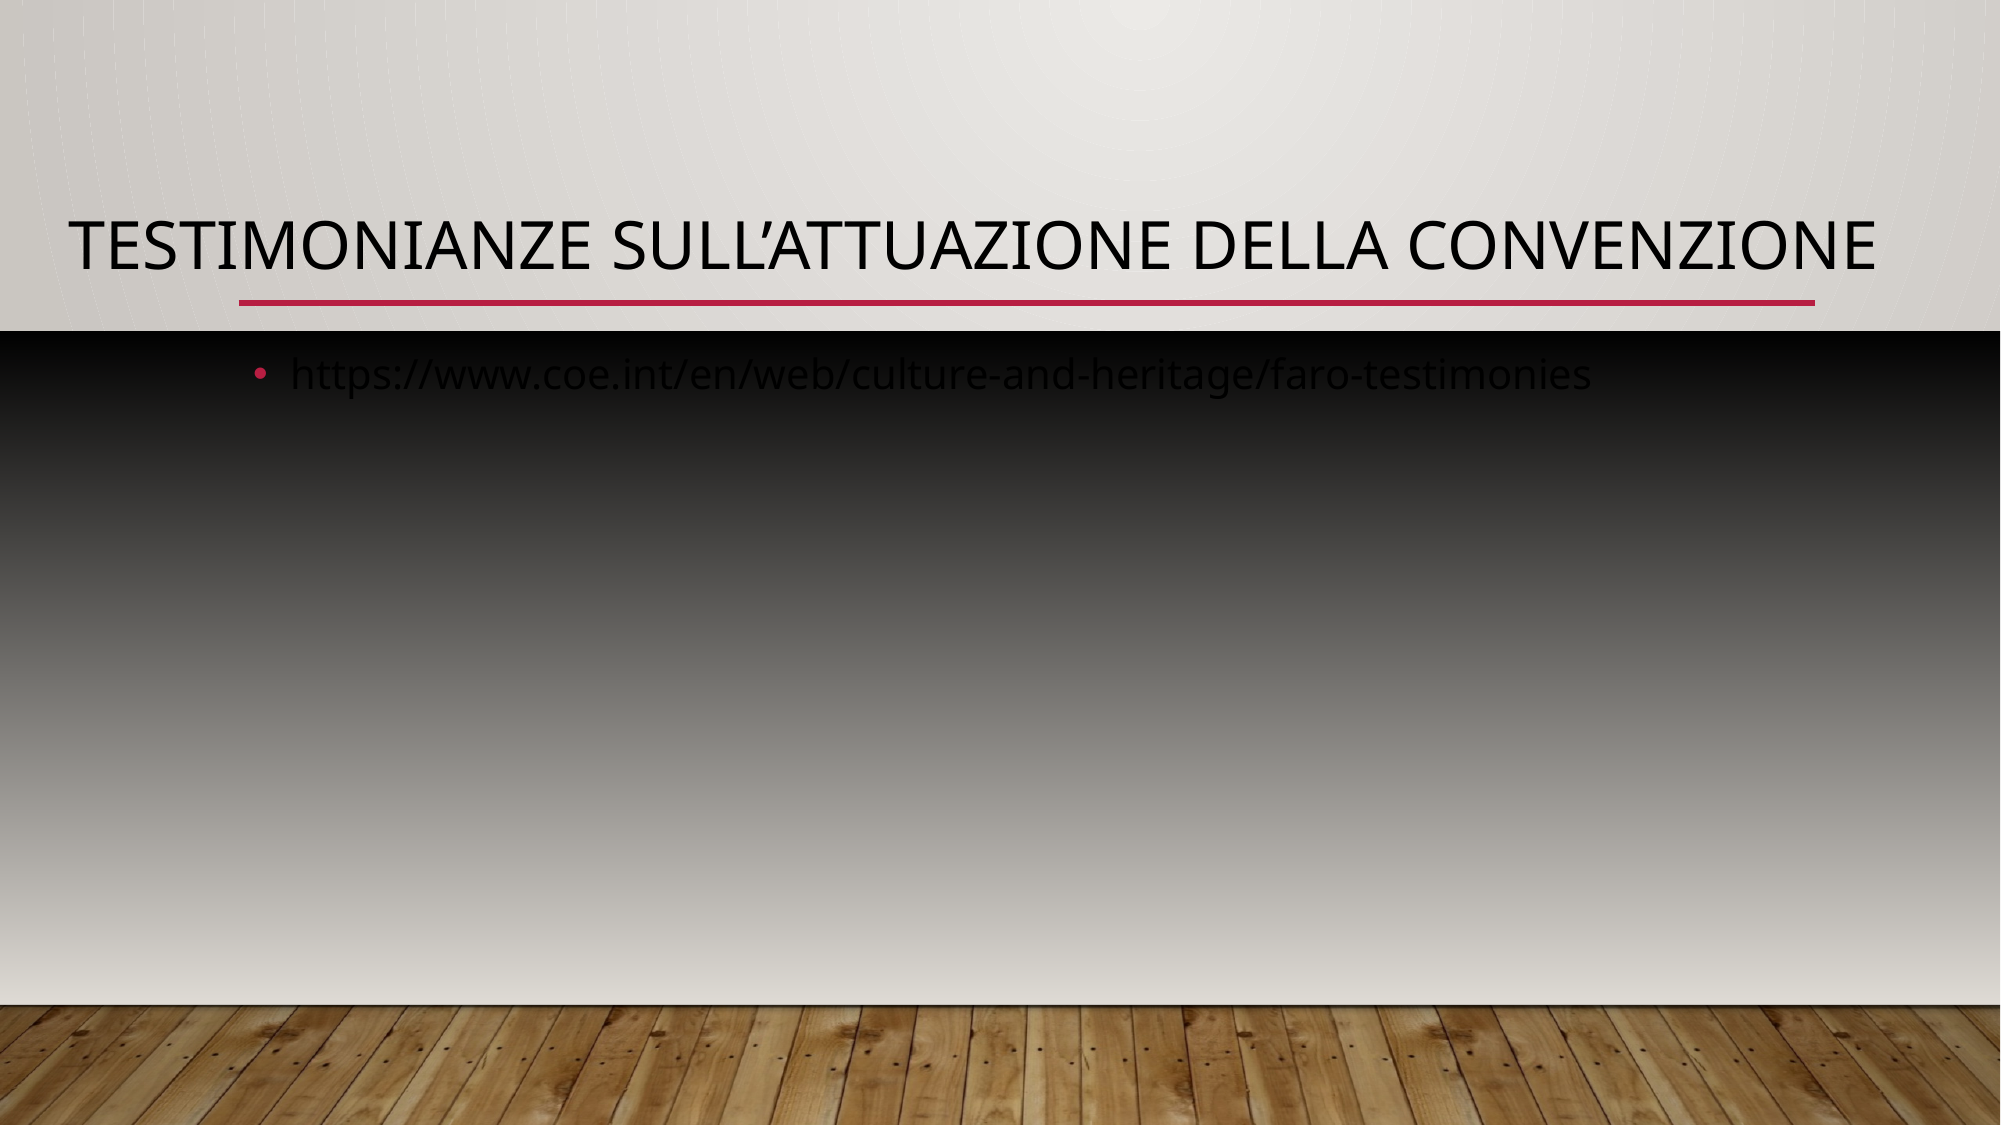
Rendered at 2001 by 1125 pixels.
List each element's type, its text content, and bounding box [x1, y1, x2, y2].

title Testimonianze sull’attuazione della convenzione [54, 131, 1919, 305]
list https://www.coe.int/en/web/culture-and-heritage/faro-testimonies [238, 330, 1814, 897]
